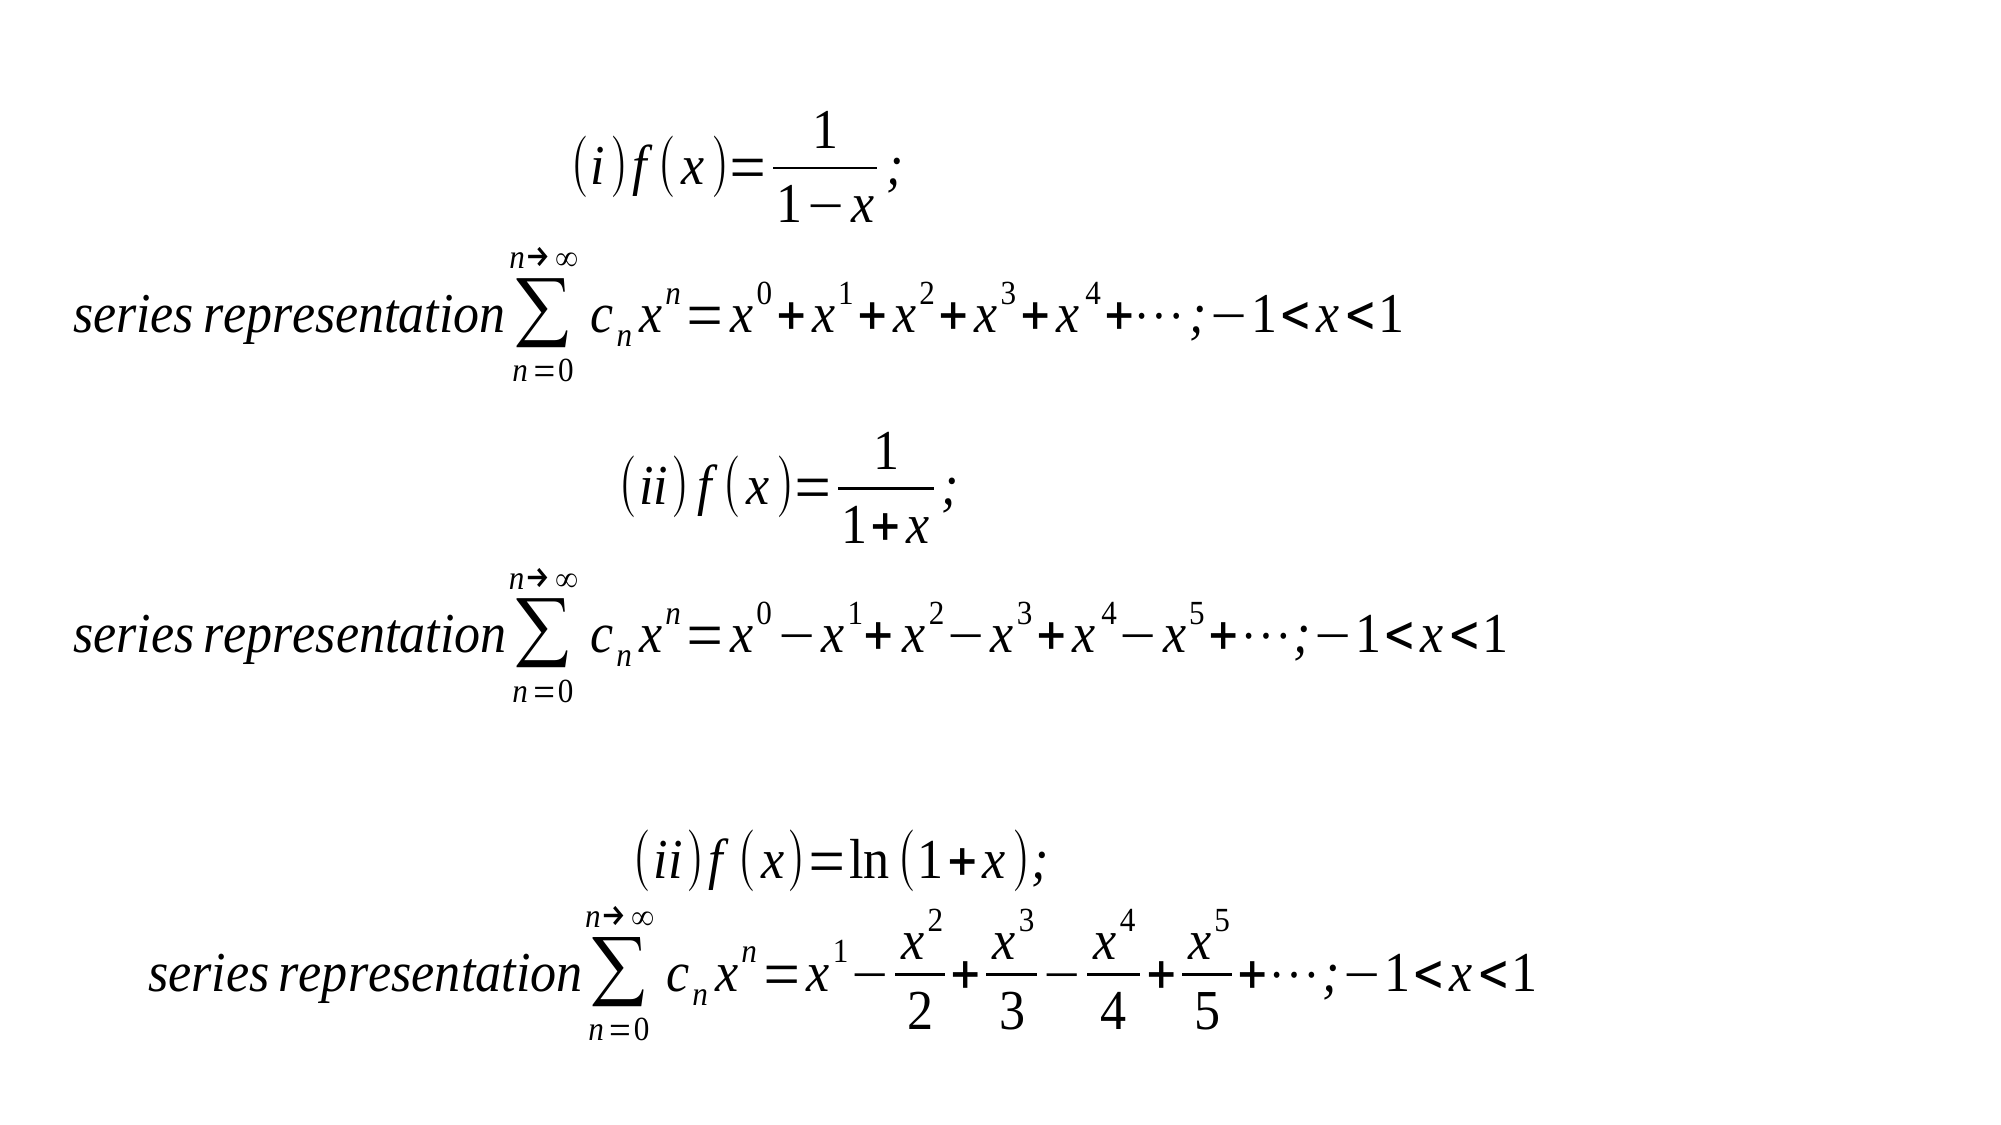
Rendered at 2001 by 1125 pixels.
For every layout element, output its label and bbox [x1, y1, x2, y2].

chart [50, 776, 1551, 1062]
chart [60, 28, 1522, 733]
